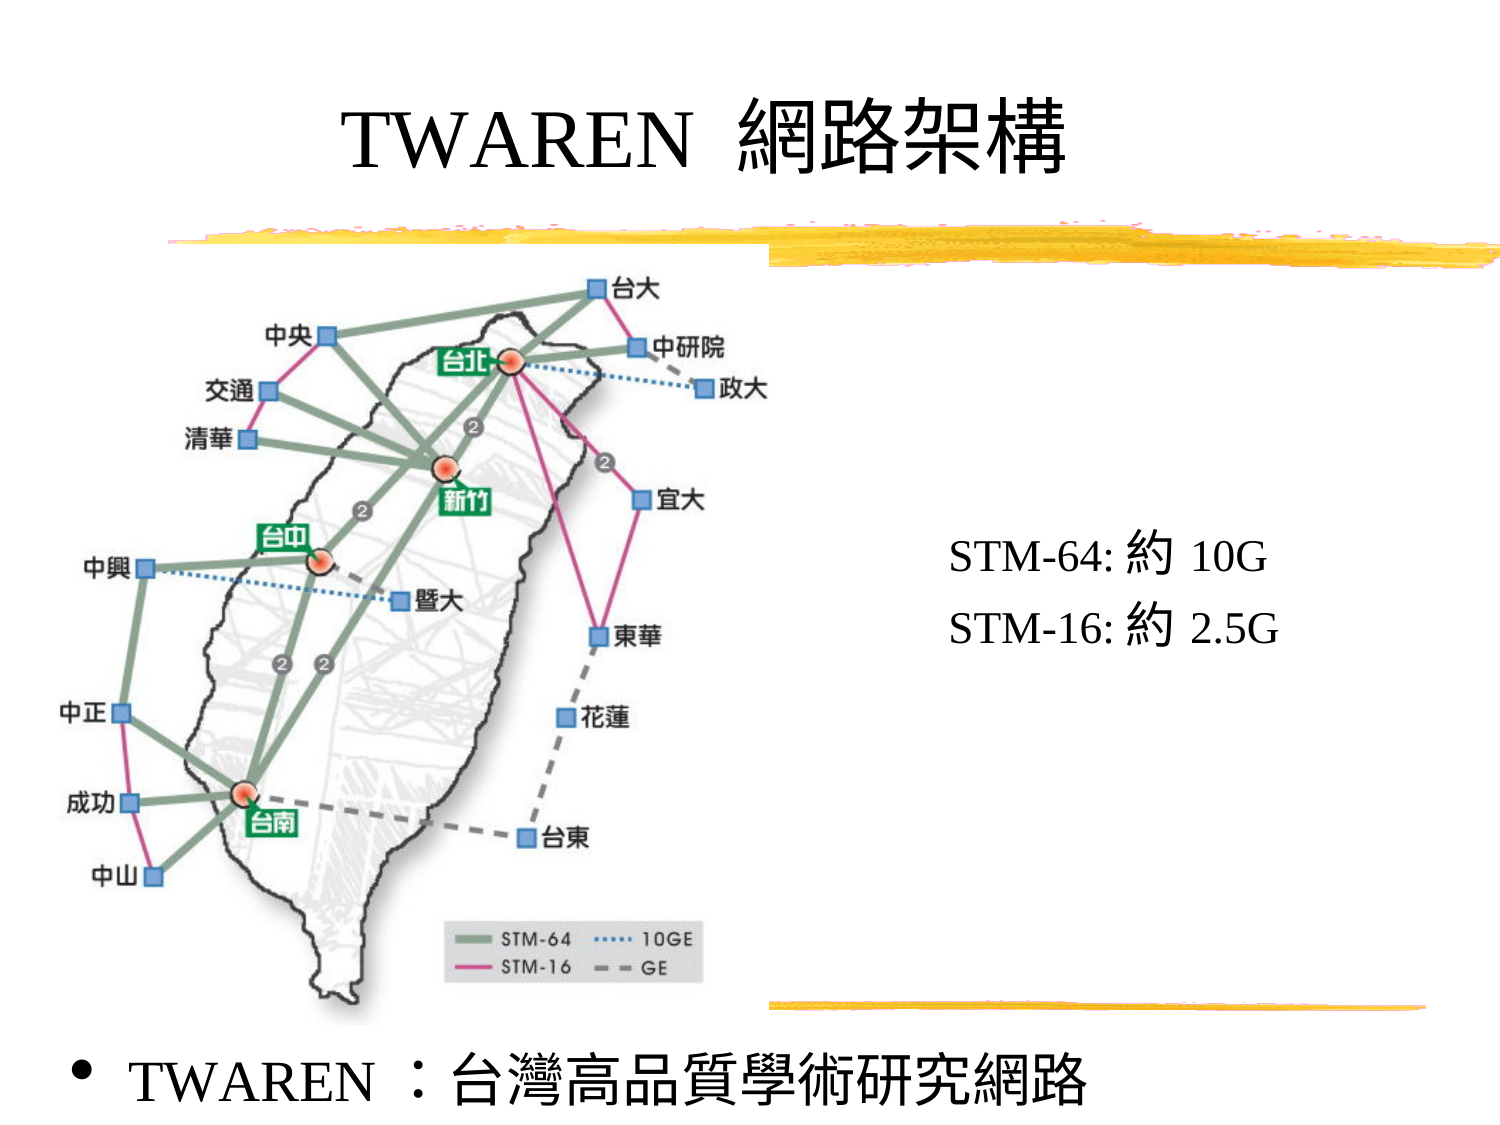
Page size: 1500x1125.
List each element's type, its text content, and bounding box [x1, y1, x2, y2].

title TWAREN 網路架構 [66, 37, 1342, 226]
list TWAREN：台灣高品質學術研究網路 [71, 1034, 1347, 1108]
text_box STM-64:約10G STM-16:約2.5G [933, 506, 1293, 641]
picture [59, 215, 1500, 1025]
